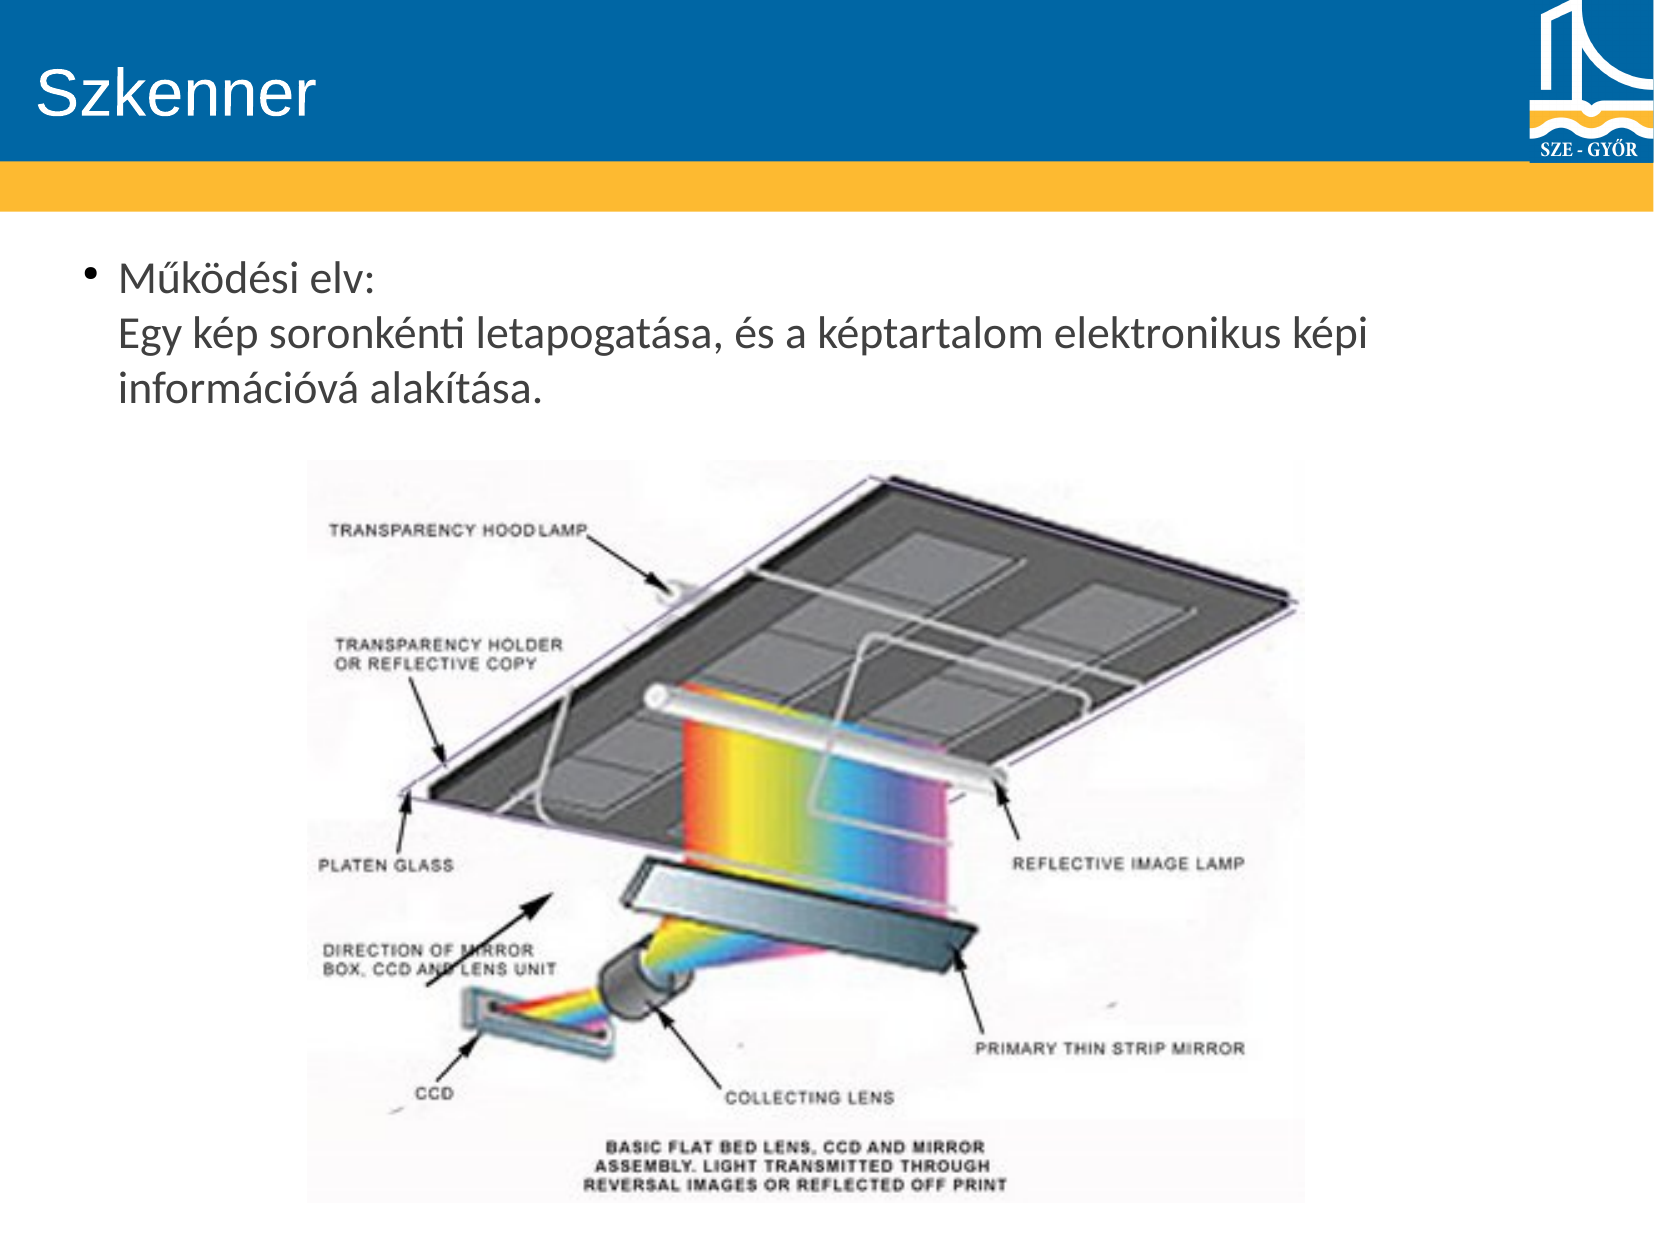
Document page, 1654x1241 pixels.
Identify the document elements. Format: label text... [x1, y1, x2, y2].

text_box Szkenner [34, 48, 1524, 144]
picture [1529, 0, 1654, 163]
picture [307, 460, 1305, 1204]
text_box Működési elv: Egy kép soronkénti letapogatása, és a képtartalom elektronikus képi információvá alakítása. [82, 247, 1571, 1198]
